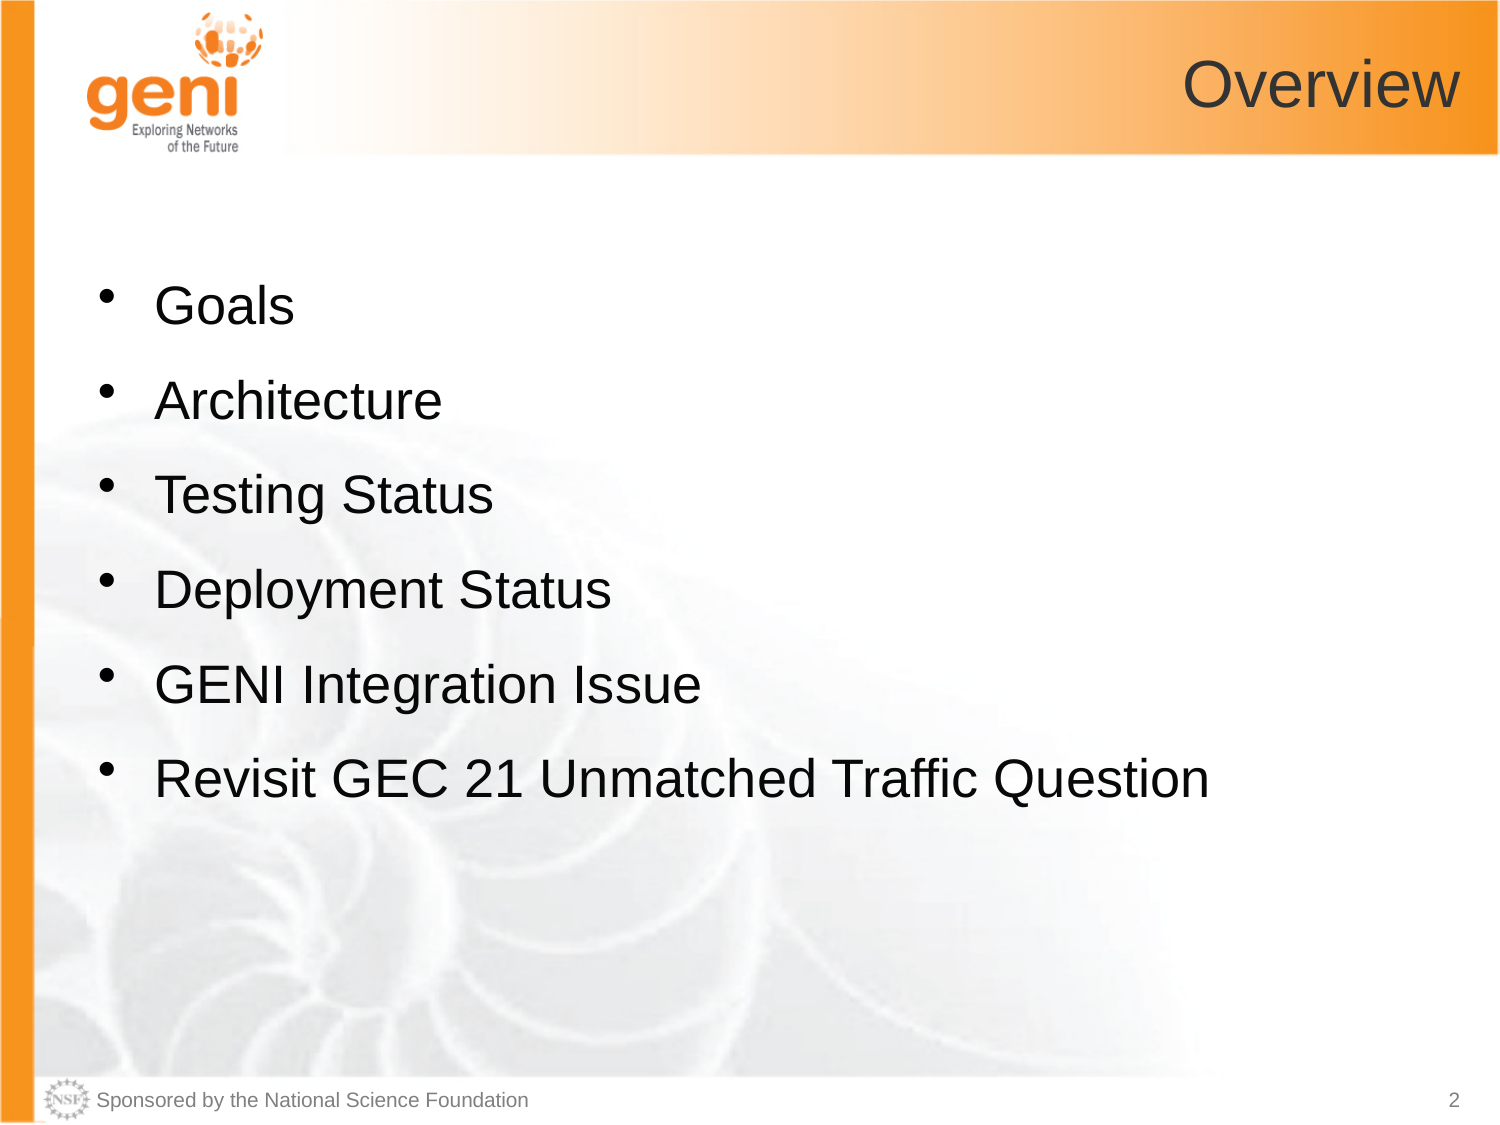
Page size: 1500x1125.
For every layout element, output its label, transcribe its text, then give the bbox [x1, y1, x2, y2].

list Goals Architecture Testing Status Deployment Status GENI Integration Issue Revisit GEC 21 Unmatched Traffic Question [82, 197, 1471, 998]
title Overview [12, 0, 1476, 163]
picture [0, 0, 1500, 1125]
